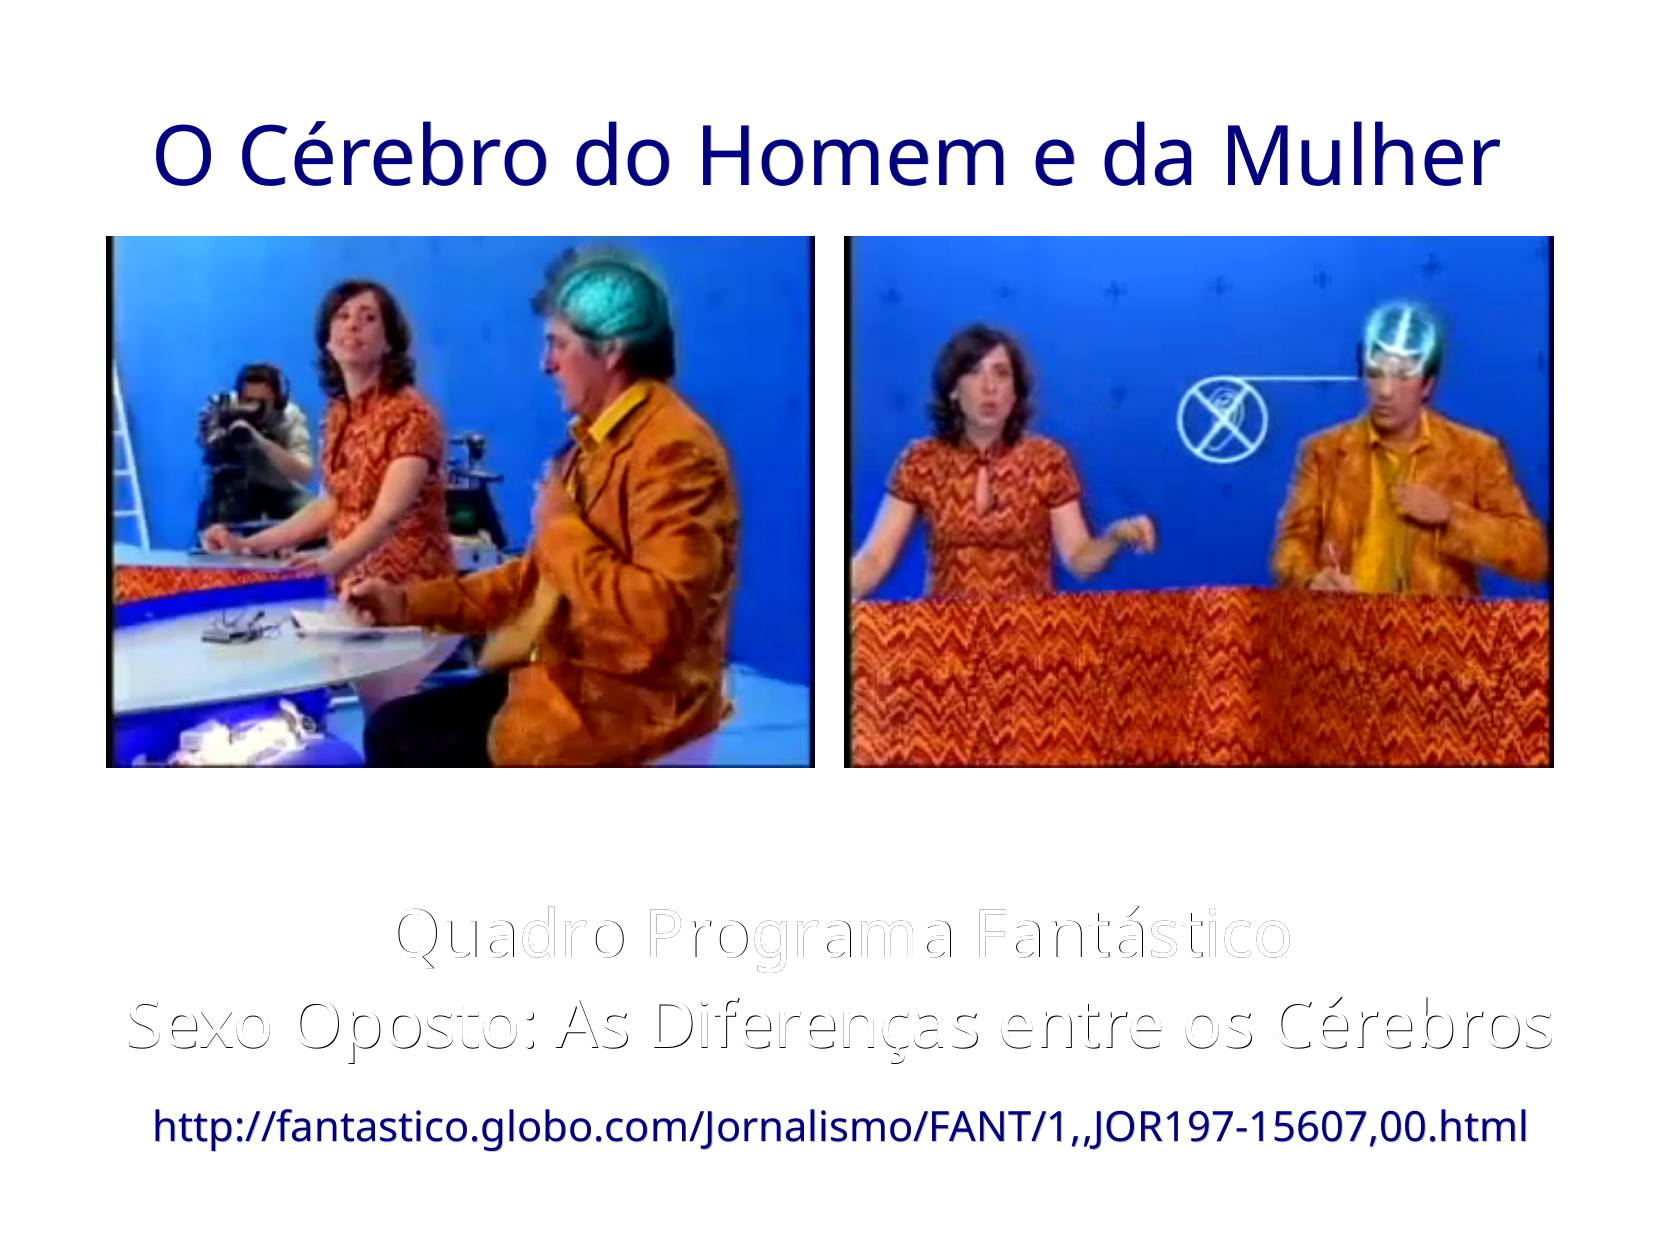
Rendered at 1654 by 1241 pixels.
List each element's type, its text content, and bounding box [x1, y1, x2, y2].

list Quadro Programa Fantástico Sexo Oposto: As Diferenças entre os Cérebros http://fantastico.globo.com/Jornalismo/FANT/1,,JOR197-15607,00.html [118, 885, 1565, 1183]
title O Cérebro do Homem e da Mulher [82, 49, 1571, 257]
picture [106, 236, 815, 768]
picture [844, 236, 1554, 768]
